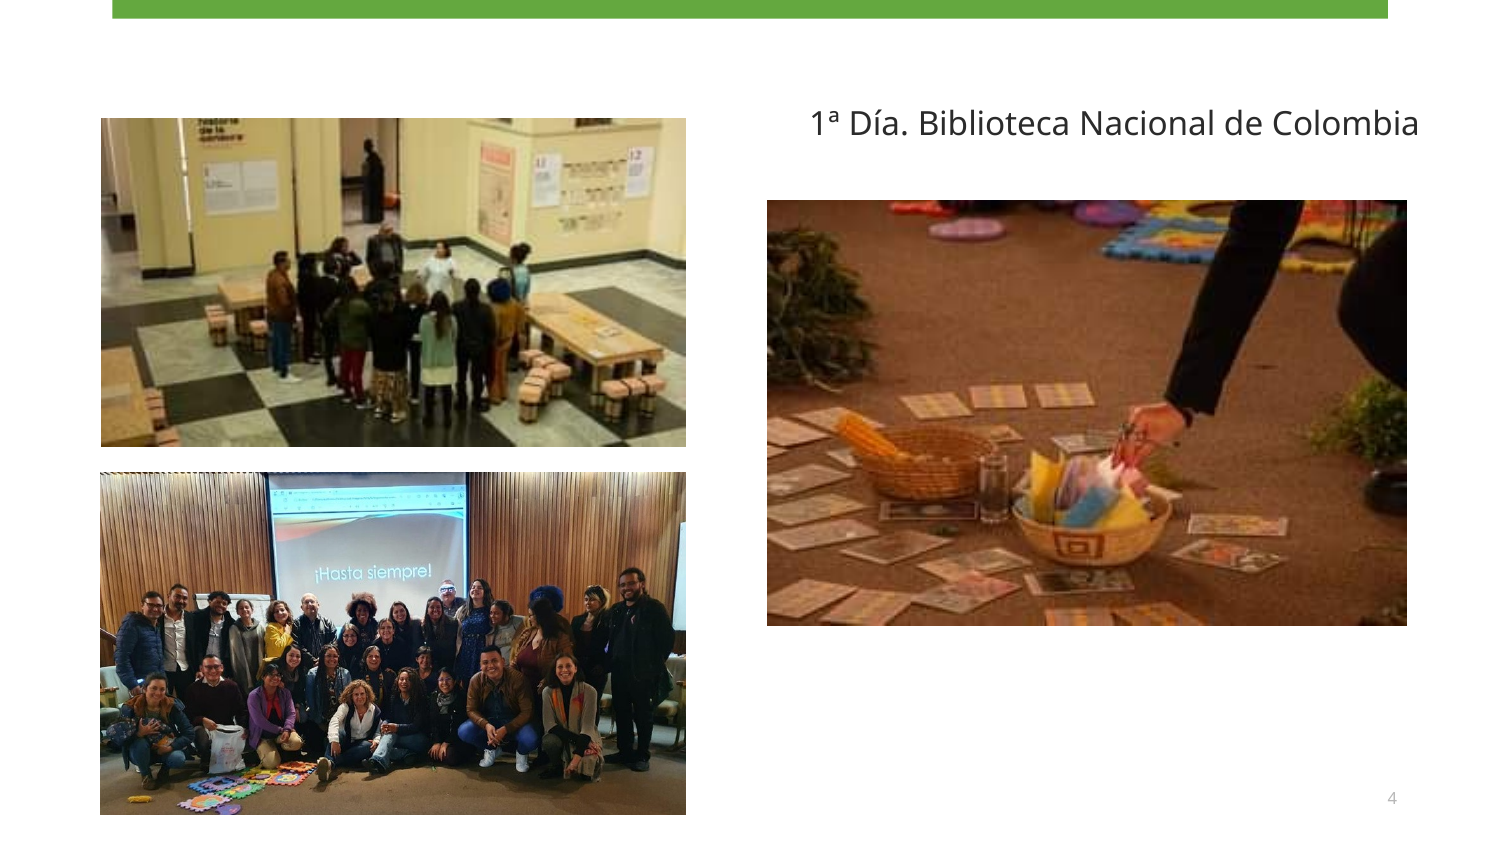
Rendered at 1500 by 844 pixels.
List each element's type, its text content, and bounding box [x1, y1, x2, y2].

picture [101, 118, 686, 447]
picture [767, 200, 1407, 626]
text_box [112, 0, 1388, 19]
slide_number <número> [1387, 787, 1478, 844]
text_box 1ª Día. Biblioteca Nacional de Colombia [809, 101, 1465, 201]
picture [100, 472, 686, 815]
